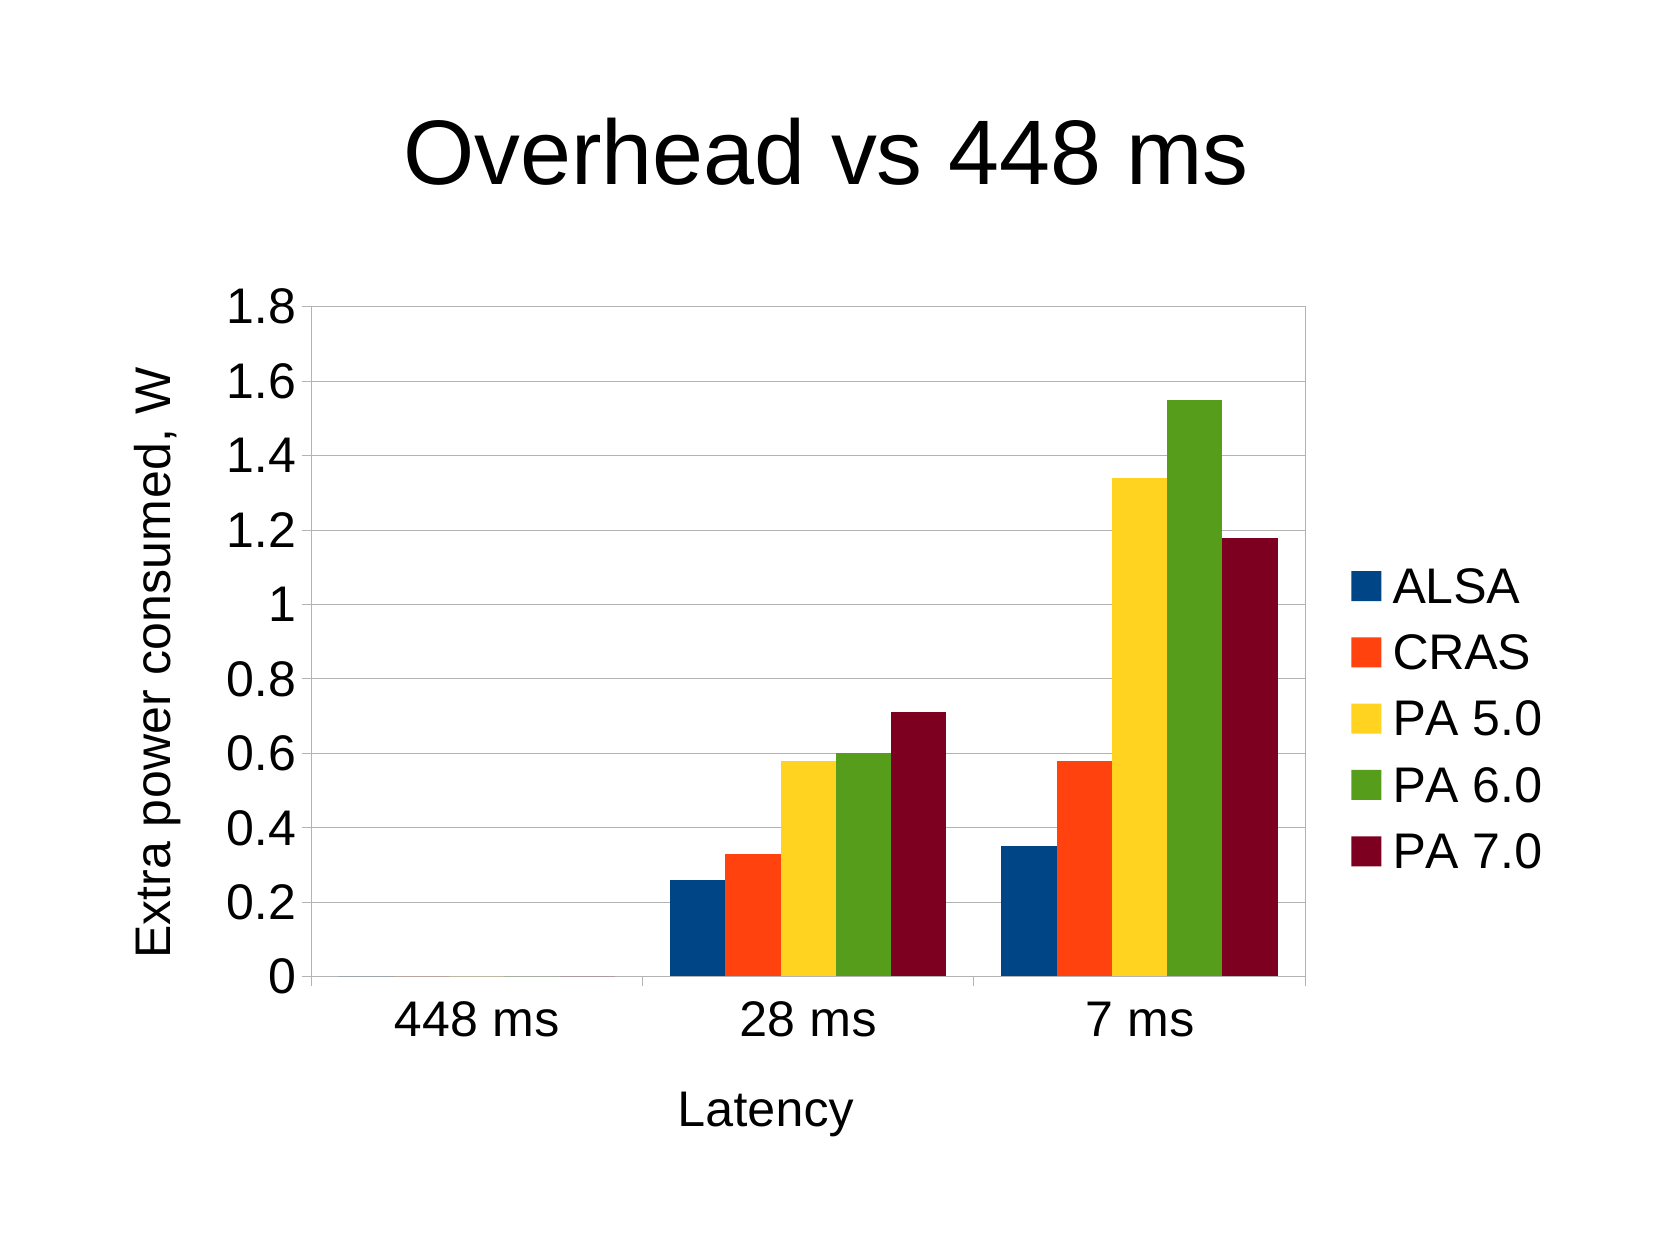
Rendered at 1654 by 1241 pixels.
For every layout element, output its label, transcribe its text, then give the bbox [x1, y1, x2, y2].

title Overhead vs 448 ms [82, 49, 1571, 257]
chart [83, 260, 1572, 1178]
